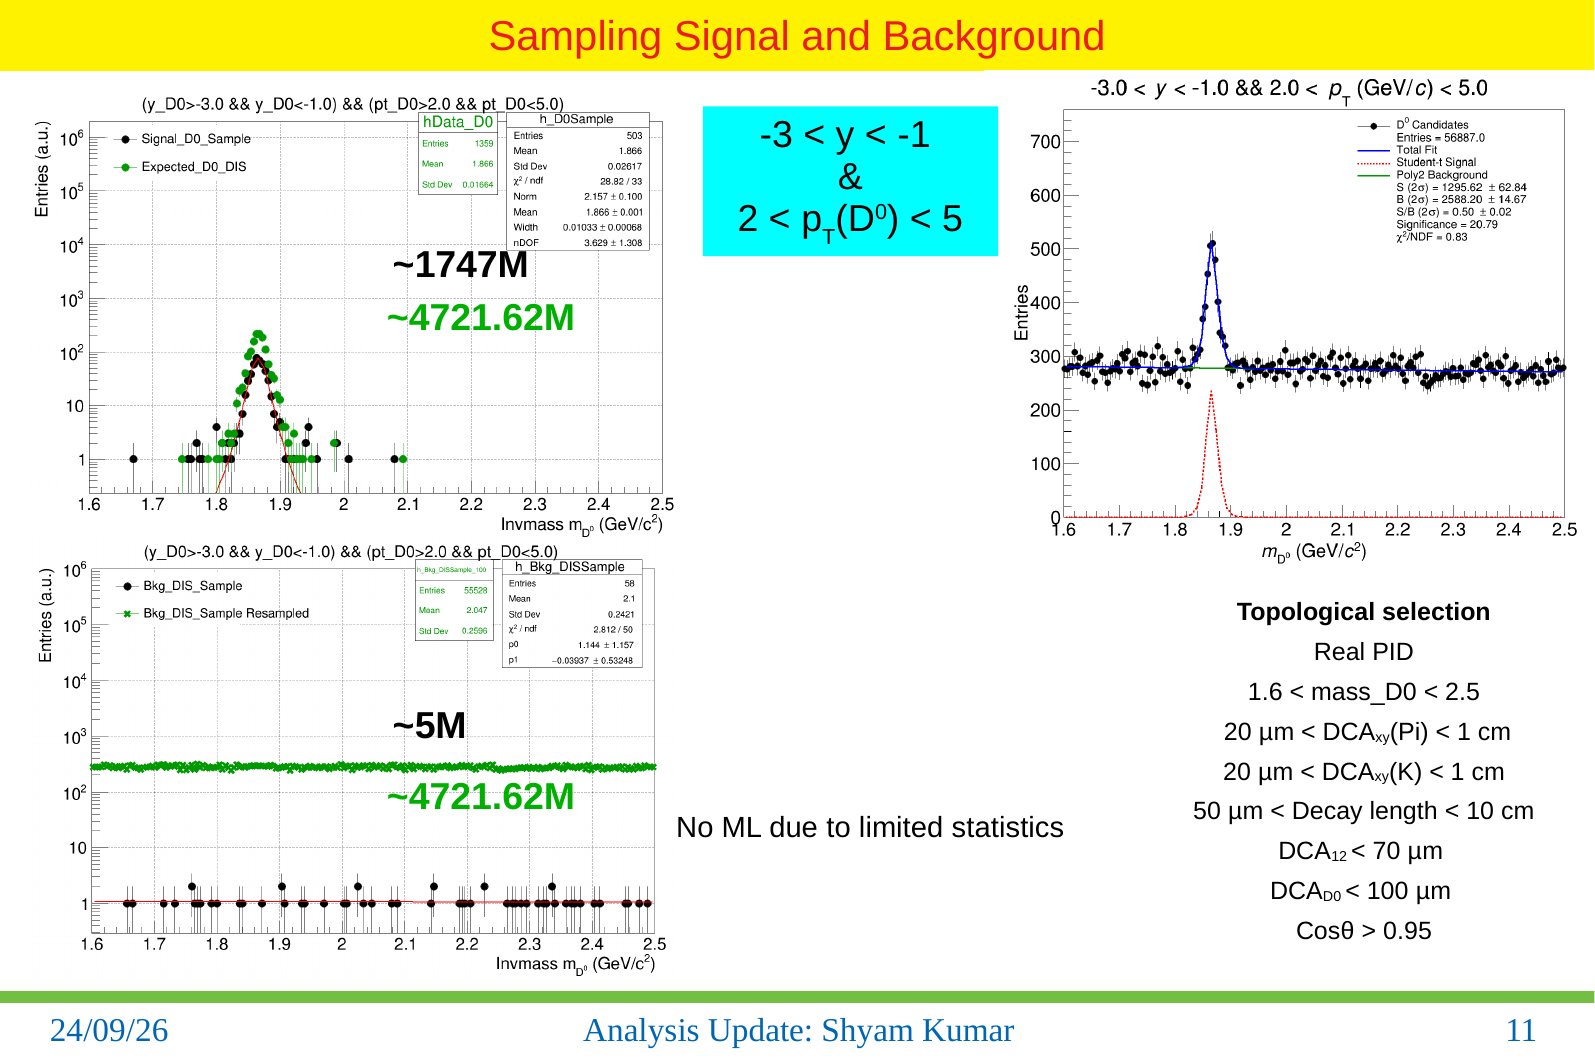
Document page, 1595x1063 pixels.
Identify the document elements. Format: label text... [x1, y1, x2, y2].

text_box No ML due to limited statistics [661, 803, 1087, 875]
text_box ~5M [377, 696, 662, 754]
title Sampling Signal and Background [0, 0, 1595, 71]
text_box Topological selection Real PID 1.6 < mass_D0 < 2.5 20 µm < DCAxy(Pi) < 1 cm 20 µm < DCAxy(K) < 1 cm 50 µm < Decay length < 10 cm DCA12 < 70 µm DCAD0 < 100 µm Cosθ > 0.95 [1122, 590, 1595, 1063]
picture [984, 70, 1595, 567]
text_box -3 < y < -1 & 2 < pT(D0) < 5 [702, 106, 999, 257]
text_box ~4721.62M [372, 767, 656, 825]
text_box ~4721.62M [372, 289, 656, 347]
text_box ~1747M [377, 236, 662, 294]
picture [23, 89, 682, 987]
